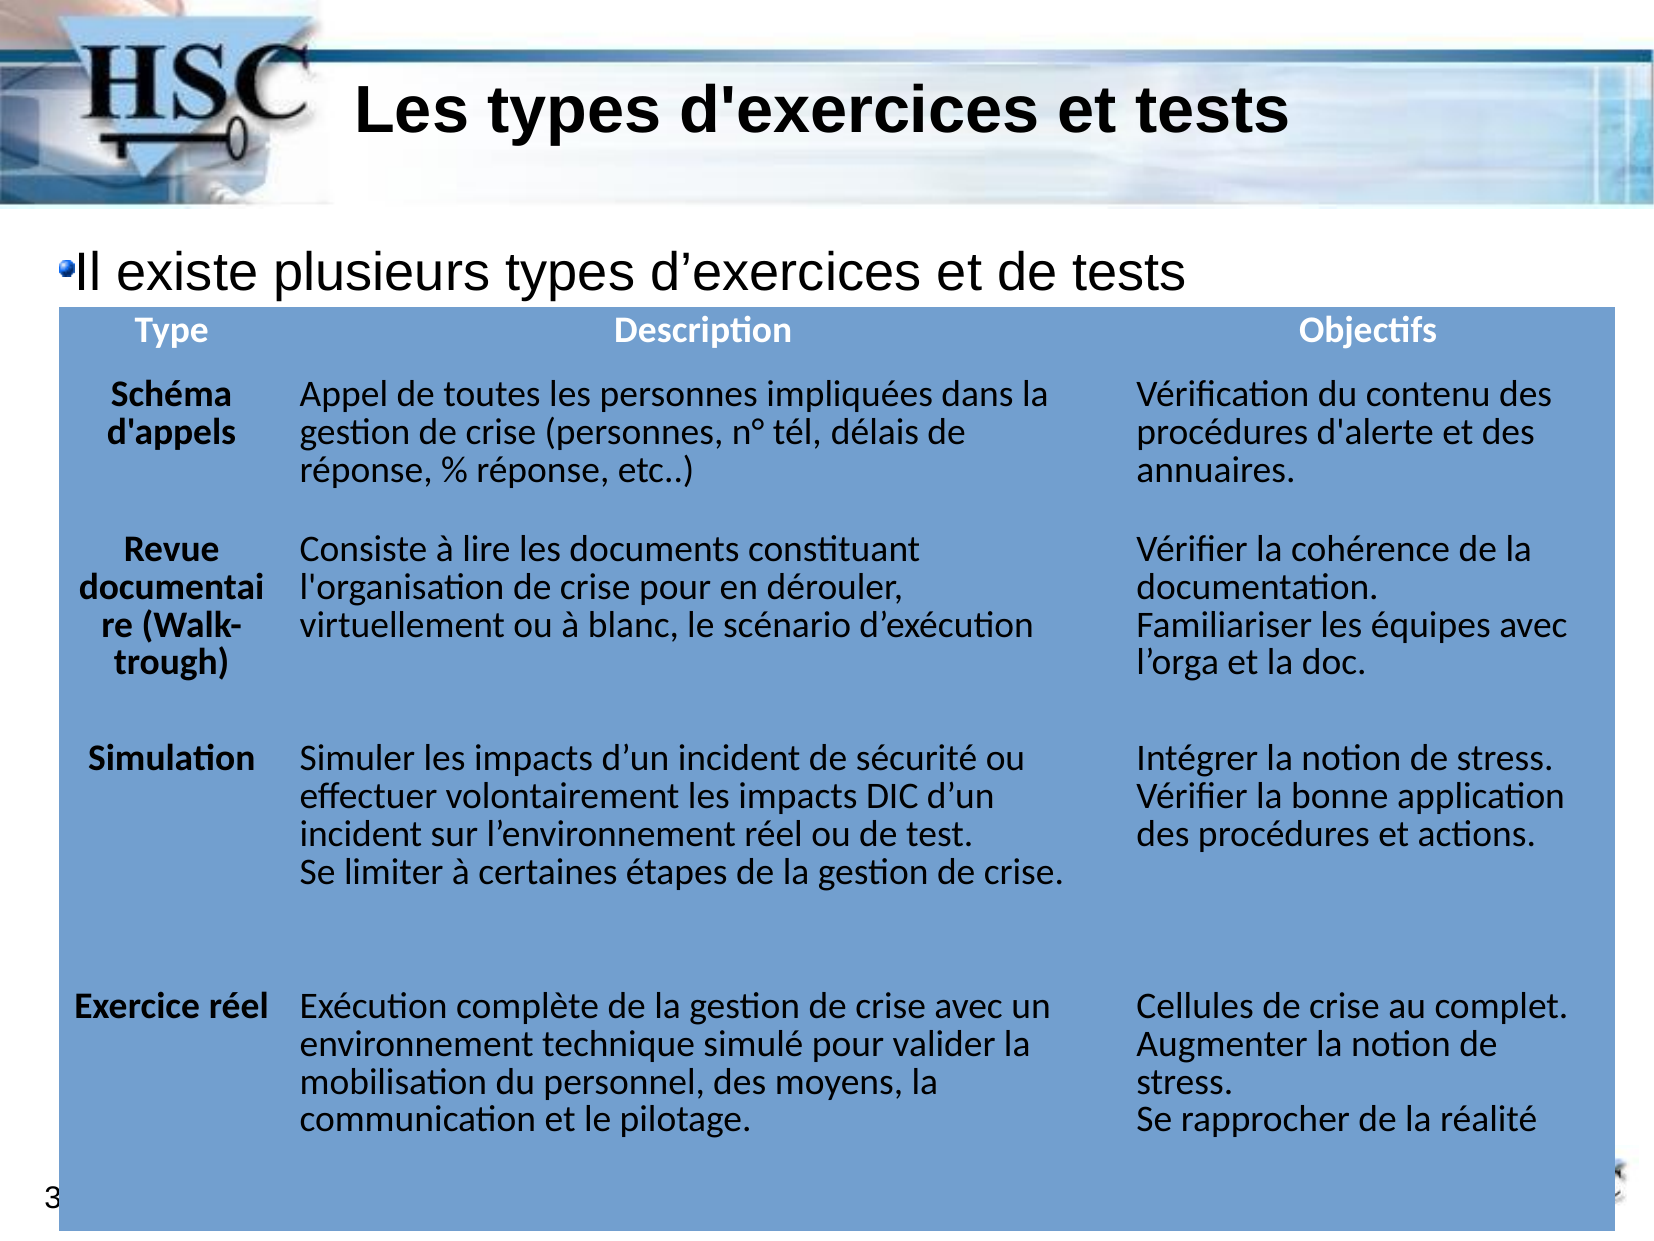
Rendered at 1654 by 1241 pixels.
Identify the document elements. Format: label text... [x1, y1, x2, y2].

table_header Objectifs [1122, 307, 1615, 371]
table_cell Exercice réel [59, 983, 285, 1231]
table_cell Simulation [59, 735, 285, 983]
table_cell Consiste à lire les documents constituant l'organisation de crise pour en dérouler, virtuellement ou à blanc, le scénario d’exécution [285, 526, 1122, 735]
table_cell Schéma d'appels [59, 371, 285, 526]
table_cell Cellules de crise au complet. Augmenter la notion de stress. Se rapprocher de la réalité [1122, 983, 1615, 1231]
table_cell Vérification du contenu des procédures d'alerte et des annuaires. [1122, 371, 1615, 526]
table_cell Vérifier la cohérence de la documentation. Familiariser les équipes avec l’orga et la doc. [1122, 526, 1615, 735]
table_cell Appel de toutes les personnes impliquées dans la gestion de crise (personnes, n° tél, délais de réponse, % réponse, etc..) [285, 371, 1122, 526]
table_cell Exécution complète de la gestion de crise avec un environnement technique simulé pour valider la mobilisation du personnel, des moyens, la communication et le pilotage. [285, 983, 1122, 1231]
table_cell Intégrer la notion de stress. Vérifier la bonne application des procédures et actions. [1122, 735, 1615, 983]
table_cell Simuler les impacts d’un incident de sécurité ou effectuer volontairement les impacts DIC d’un incident sur l’environnement réel ou de test. Se limiter à certaines étapes de la gestion de crise. [285, 735, 1122, 983]
table_header Type [59, 307, 285, 371]
table_cell Revue documentaire (Walk-trough) [59, 526, 285, 735]
list Il existe plusieurs types d’exercices et de tests [59, 236, 1625, 1152]
table_header Description [285, 307, 1122, 371]
title Les types d'exercices et tests [354, 2, 1654, 210]
